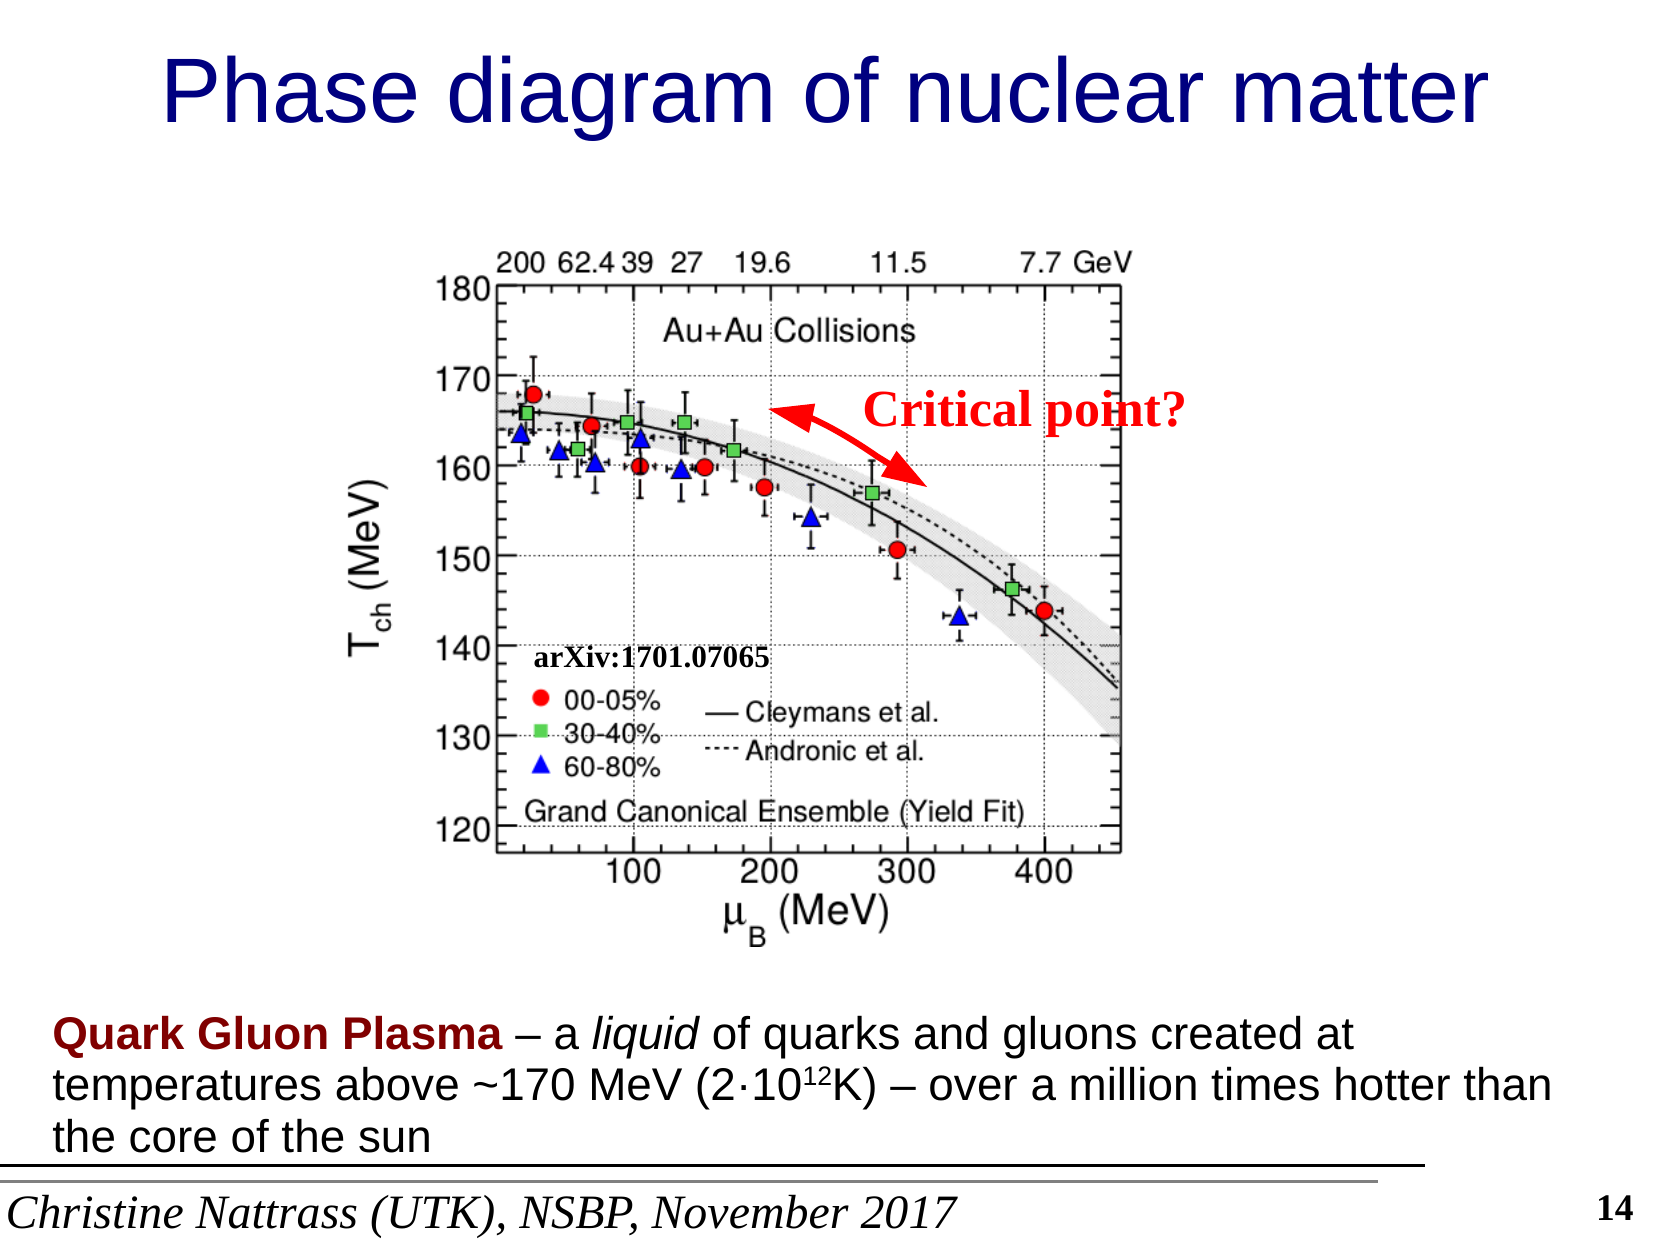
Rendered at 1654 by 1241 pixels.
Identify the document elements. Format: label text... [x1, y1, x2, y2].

title Phase diagram of nuclear matter [82, 25, 1571, 148]
text_box Quark Gluon Plasma – a liquid of quarks and gluons created at temperatures above ~170 MeV (2·1012K) – over a million times hotter than the core of the sun [37, 1000, 1613, 1171]
text_box Critical point? [847, 372, 1308, 446]
picture [347, 250, 1133, 947]
text_box arXiv:1701.07065 [518, 572, 819, 743]
